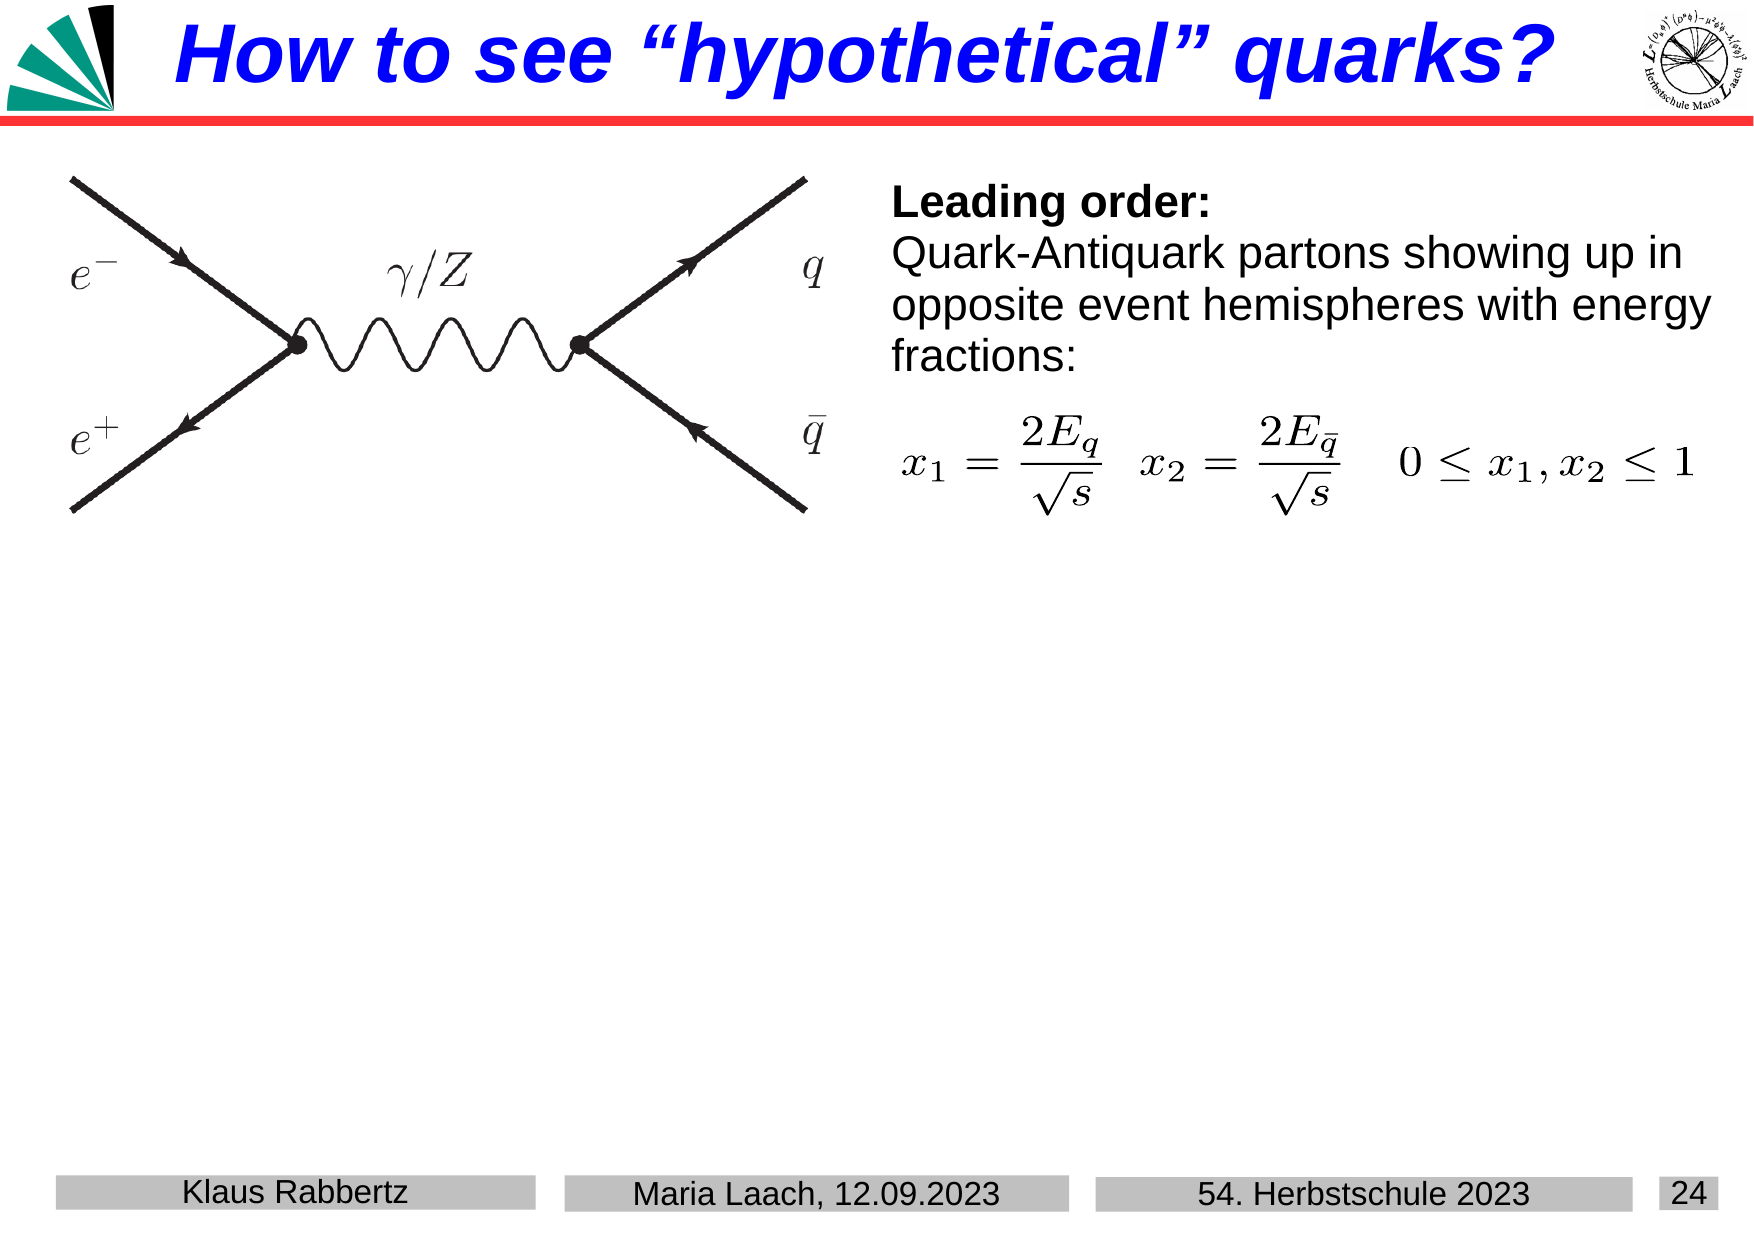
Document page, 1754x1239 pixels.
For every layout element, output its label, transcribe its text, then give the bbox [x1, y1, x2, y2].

picture [1138, 415, 1342, 516]
picture [900, 415, 1102, 516]
text_box Leading order: Quark-Antiquark partons showing up in opposite event hemispheres with energy fractions: [879, 169, 1725, 387]
title How to see “hypothetical” quarks? [120, 0, 1612, 156]
picture [1398, 447, 1697, 484]
picture [1643, 10, 1747, 110]
picture [7, 5, 114, 112]
picture [59, 168, 834, 521]
